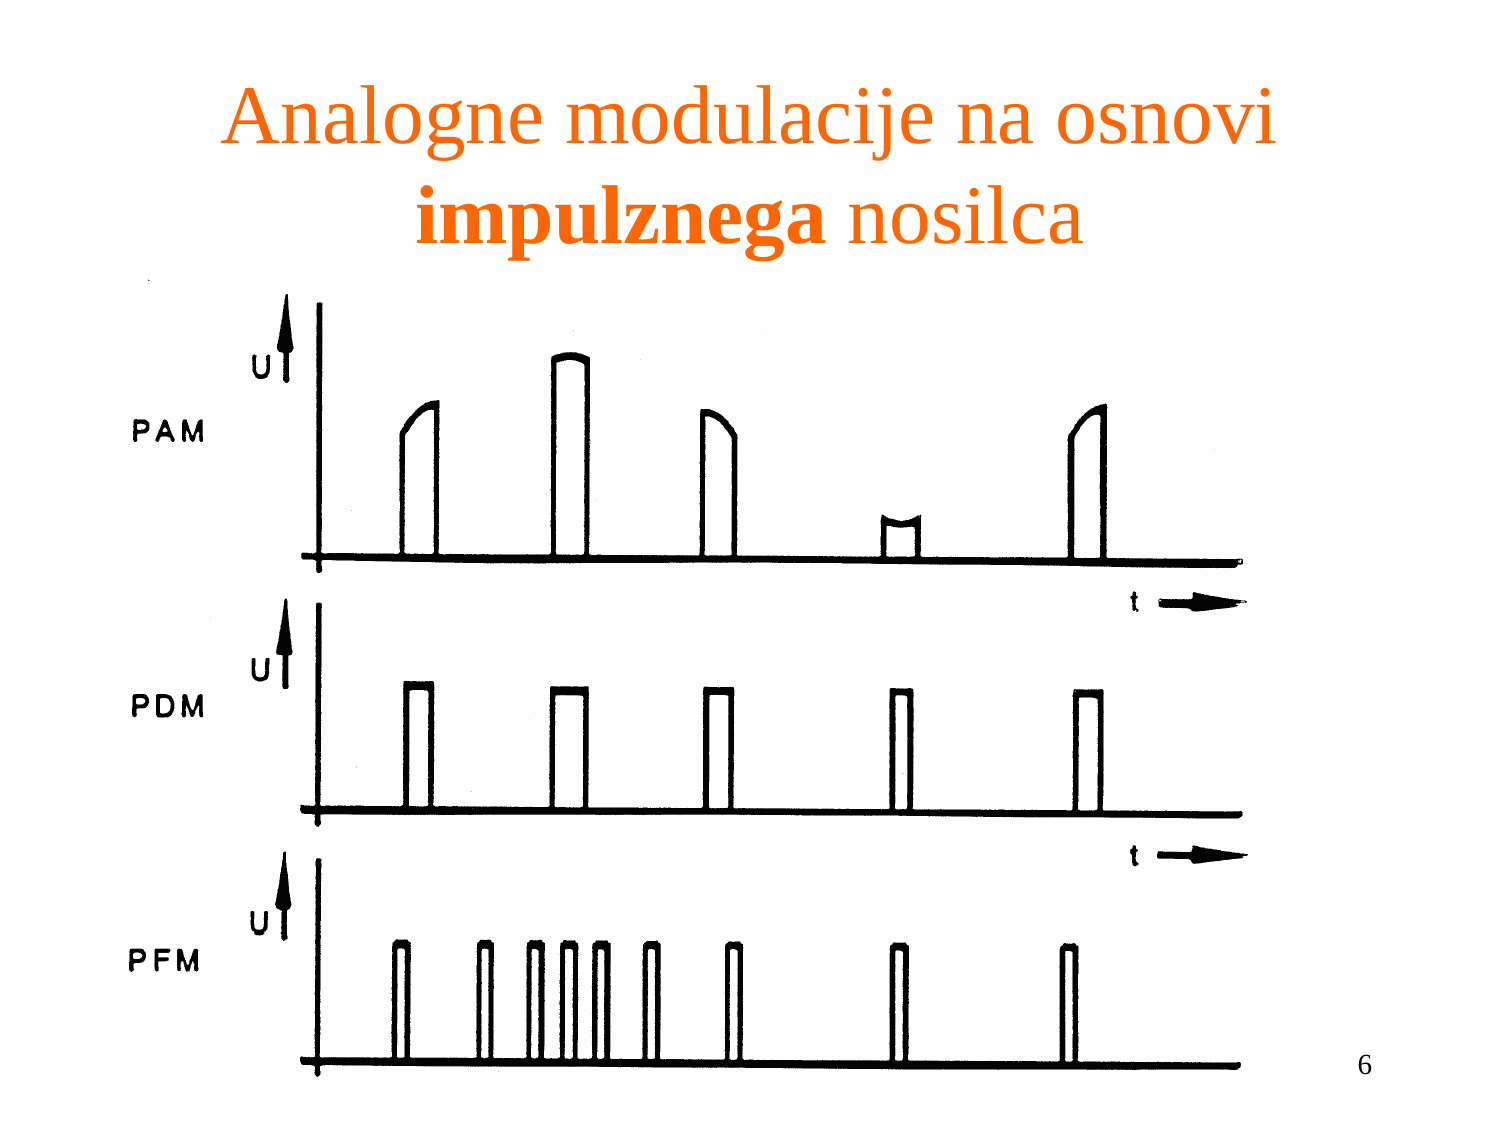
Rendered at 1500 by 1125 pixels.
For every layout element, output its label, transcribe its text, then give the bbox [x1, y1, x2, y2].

title Analogne modulacije na osnovi impulznega nosilca [112, 66, 1388, 254]
picture [100, 278, 1282, 1095]
slide_number <number> [1074, 1025, 1388, 1100]
